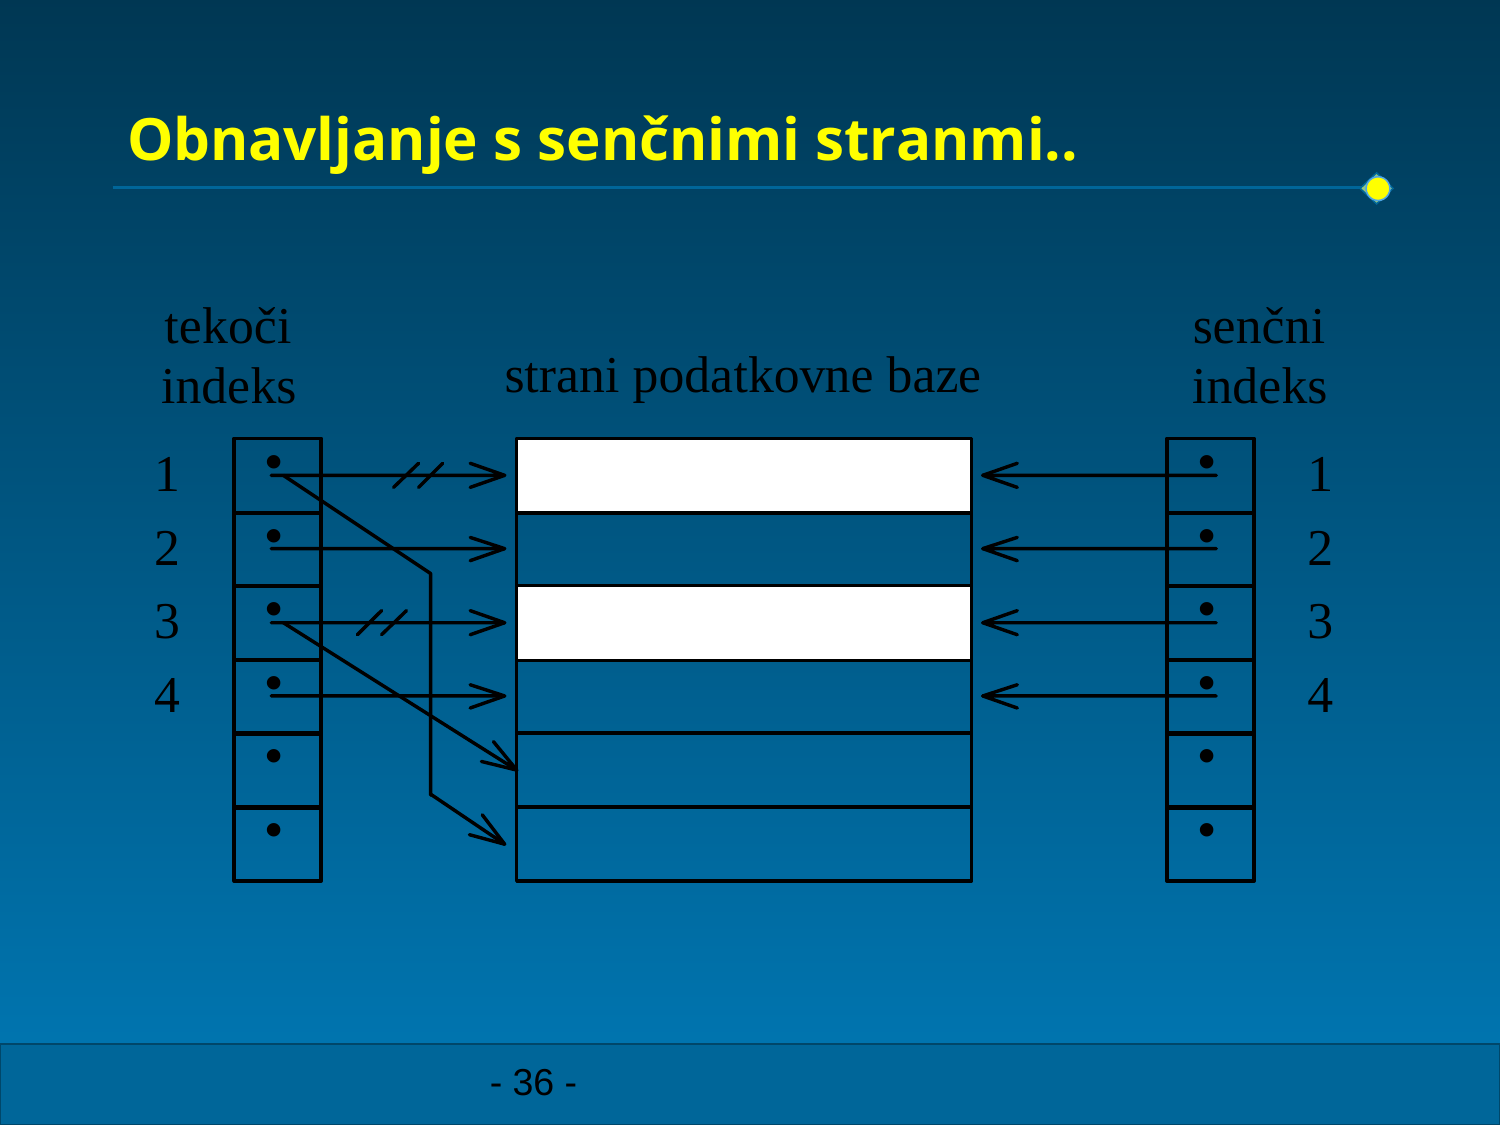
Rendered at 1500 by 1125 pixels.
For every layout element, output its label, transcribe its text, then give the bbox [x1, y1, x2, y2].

chart [123, 290, 1365, 883]
title Obnavljanje s senčnimi stranmi.. [112, 94, 1388, 181]
